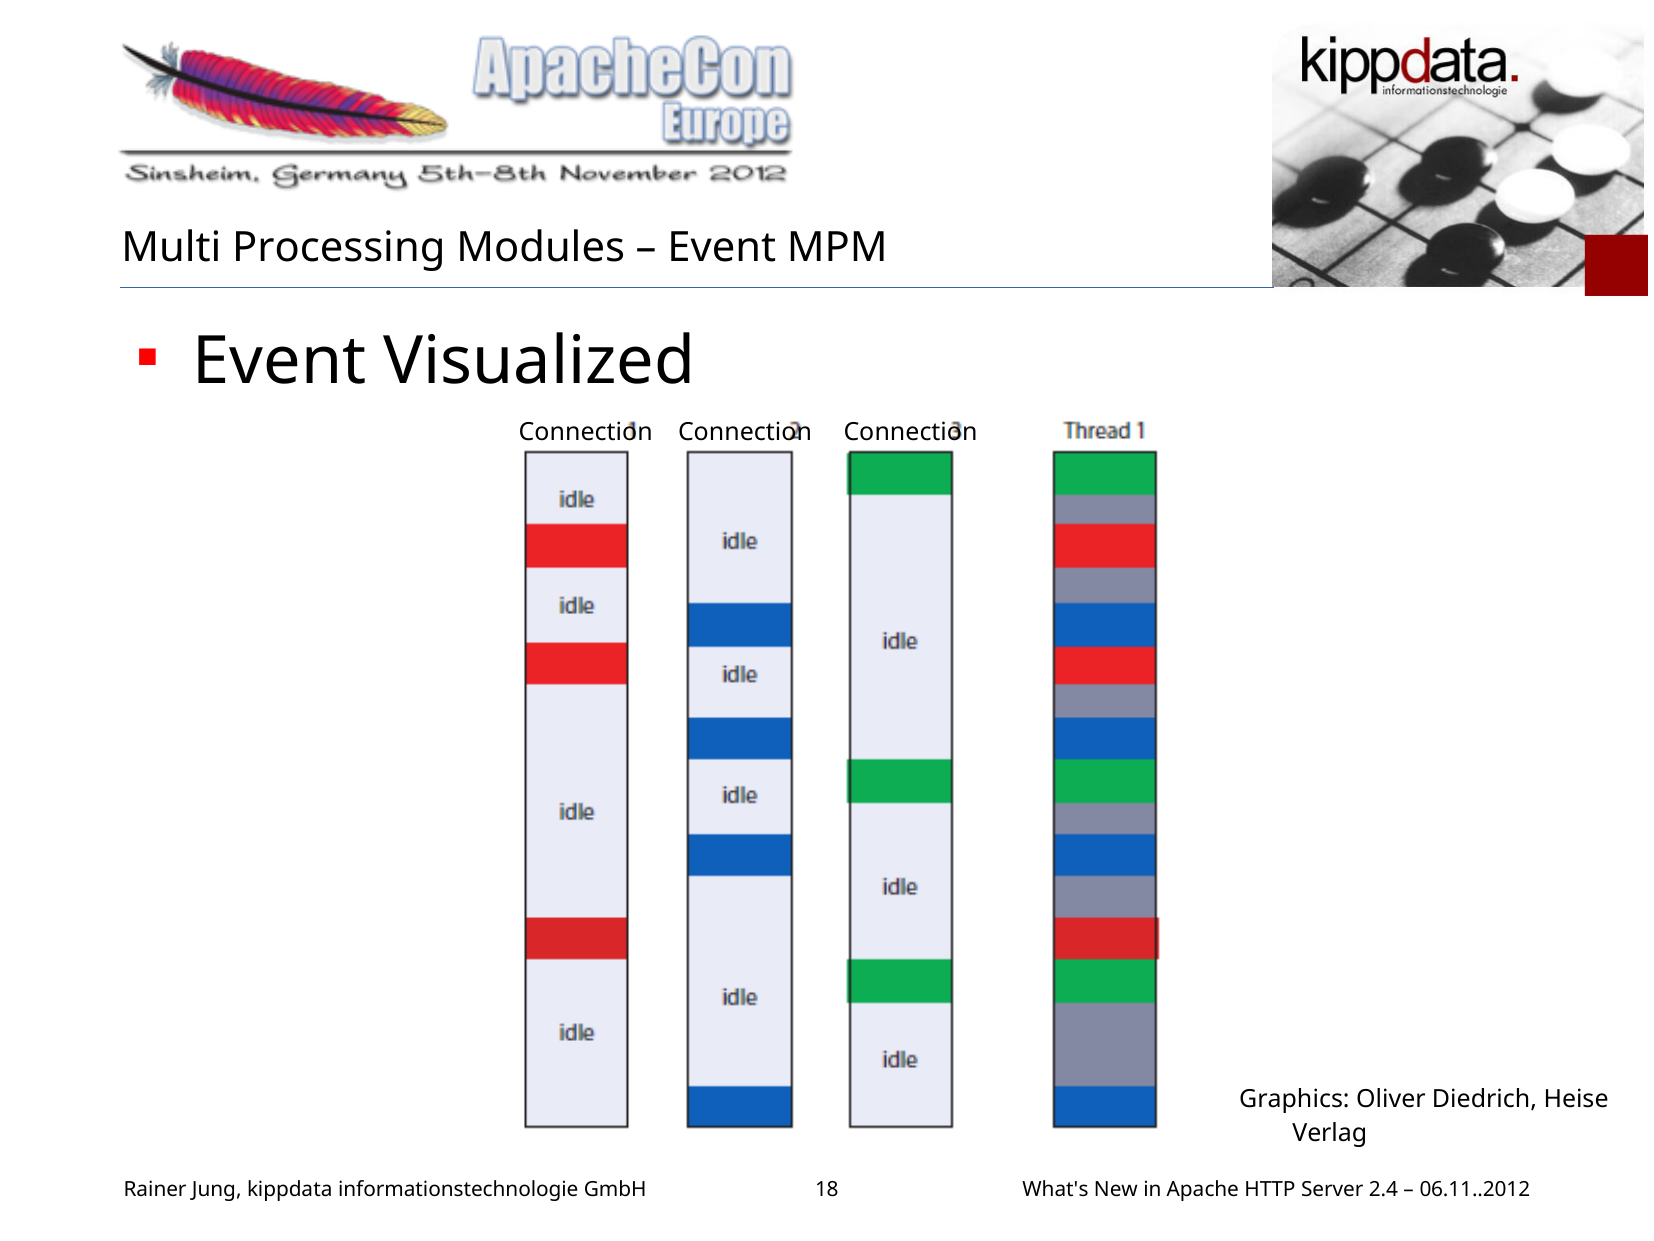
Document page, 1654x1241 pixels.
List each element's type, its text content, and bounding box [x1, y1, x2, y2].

picture [786, 428, 792, 438]
picture [952, 428, 957, 438]
picture [1272, 5, 1648, 302]
list Graphics: Oliver Diedrich, Heise Verlag [1221, 1080, 1615, 1131]
text_box [664, 407, 786, 445]
text_box Connection [678, 413, 782, 443]
text_box Connection [843, 413, 947, 443]
picture [627, 428, 633, 438]
title Multi Processing Modules – Event MPM [121, 204, 1242, 286]
text_box Connection [518, 413, 622, 443]
picture [498, 412, 1172, 1143]
text_box [829, 407, 952, 445]
list Event Visualized [121, 312, 1534, 1133]
picture [113, 32, 797, 195]
text_box [504, 407, 627, 445]
